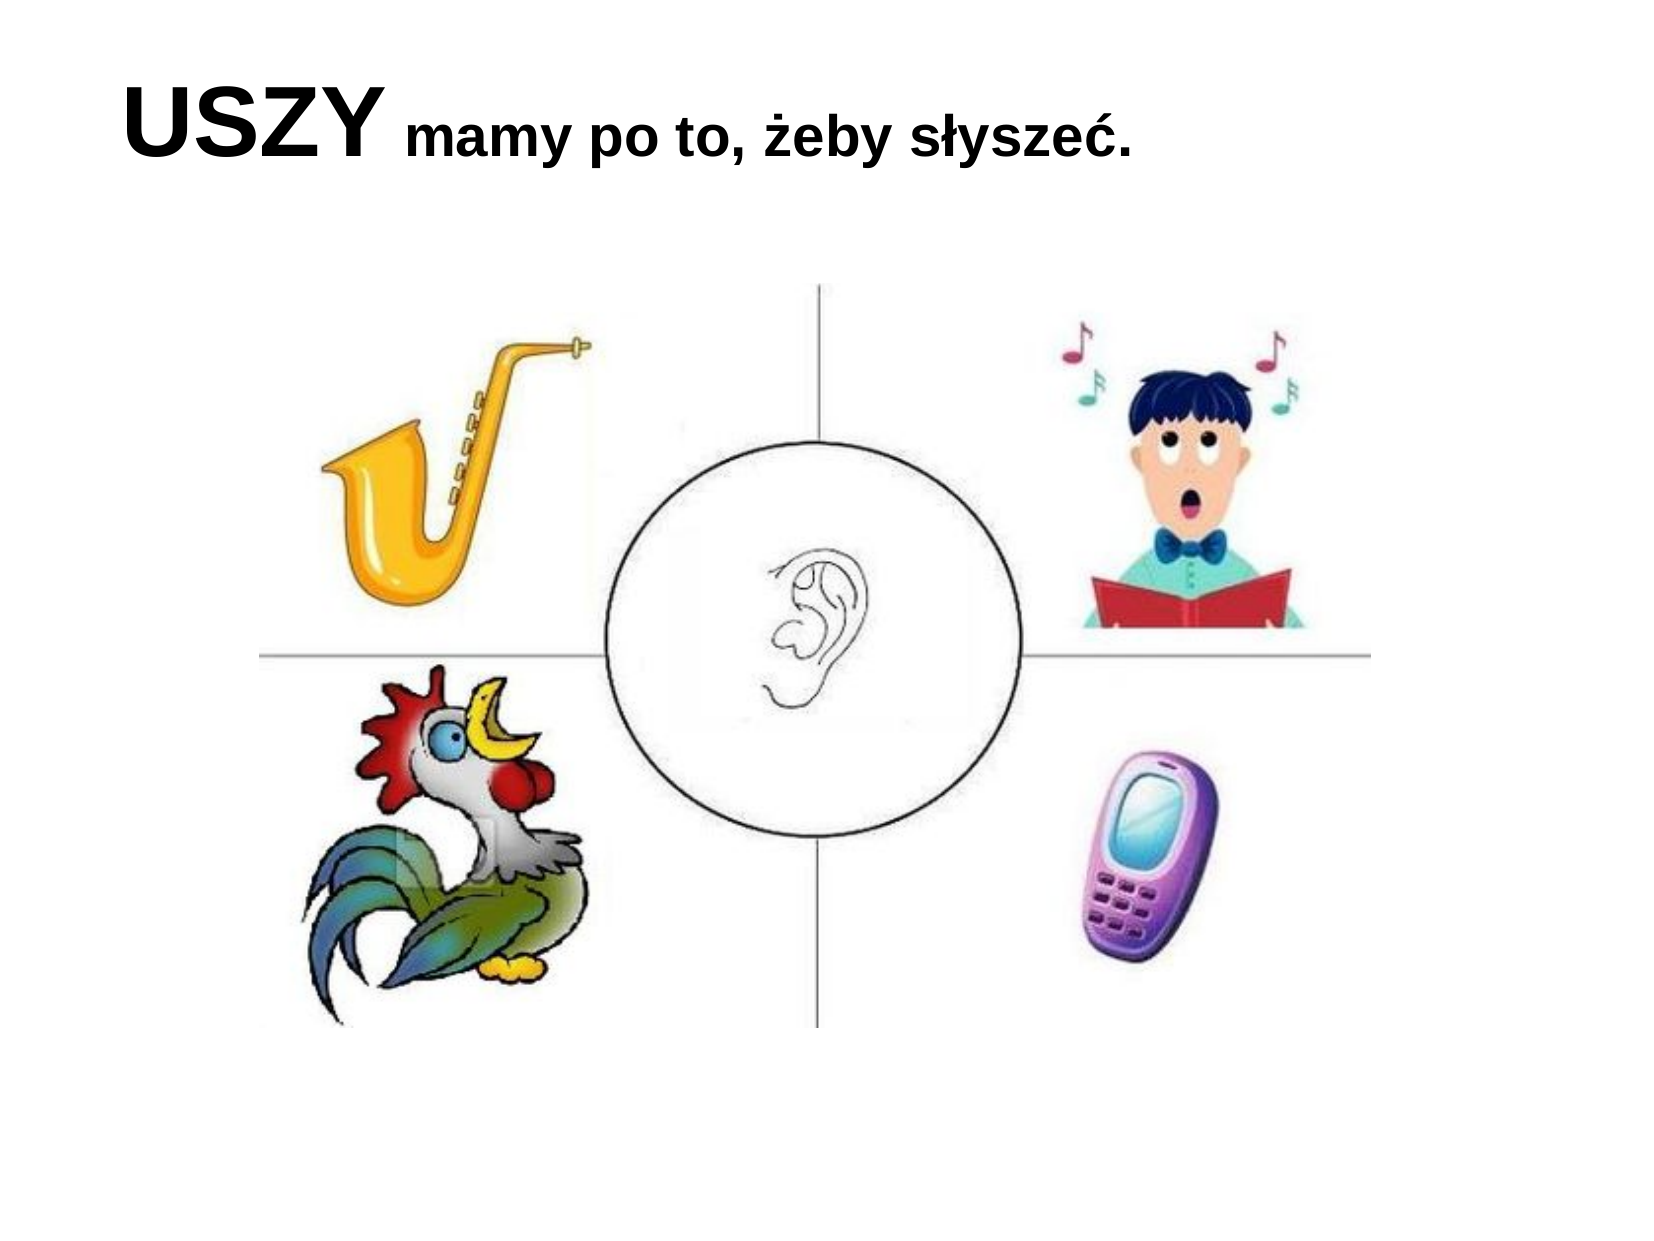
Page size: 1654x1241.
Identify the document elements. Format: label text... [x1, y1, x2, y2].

picture [259, 283, 1371, 1028]
text_box USZY mamy po to, żeby słyszeć. [106, 59, 1335, 186]
